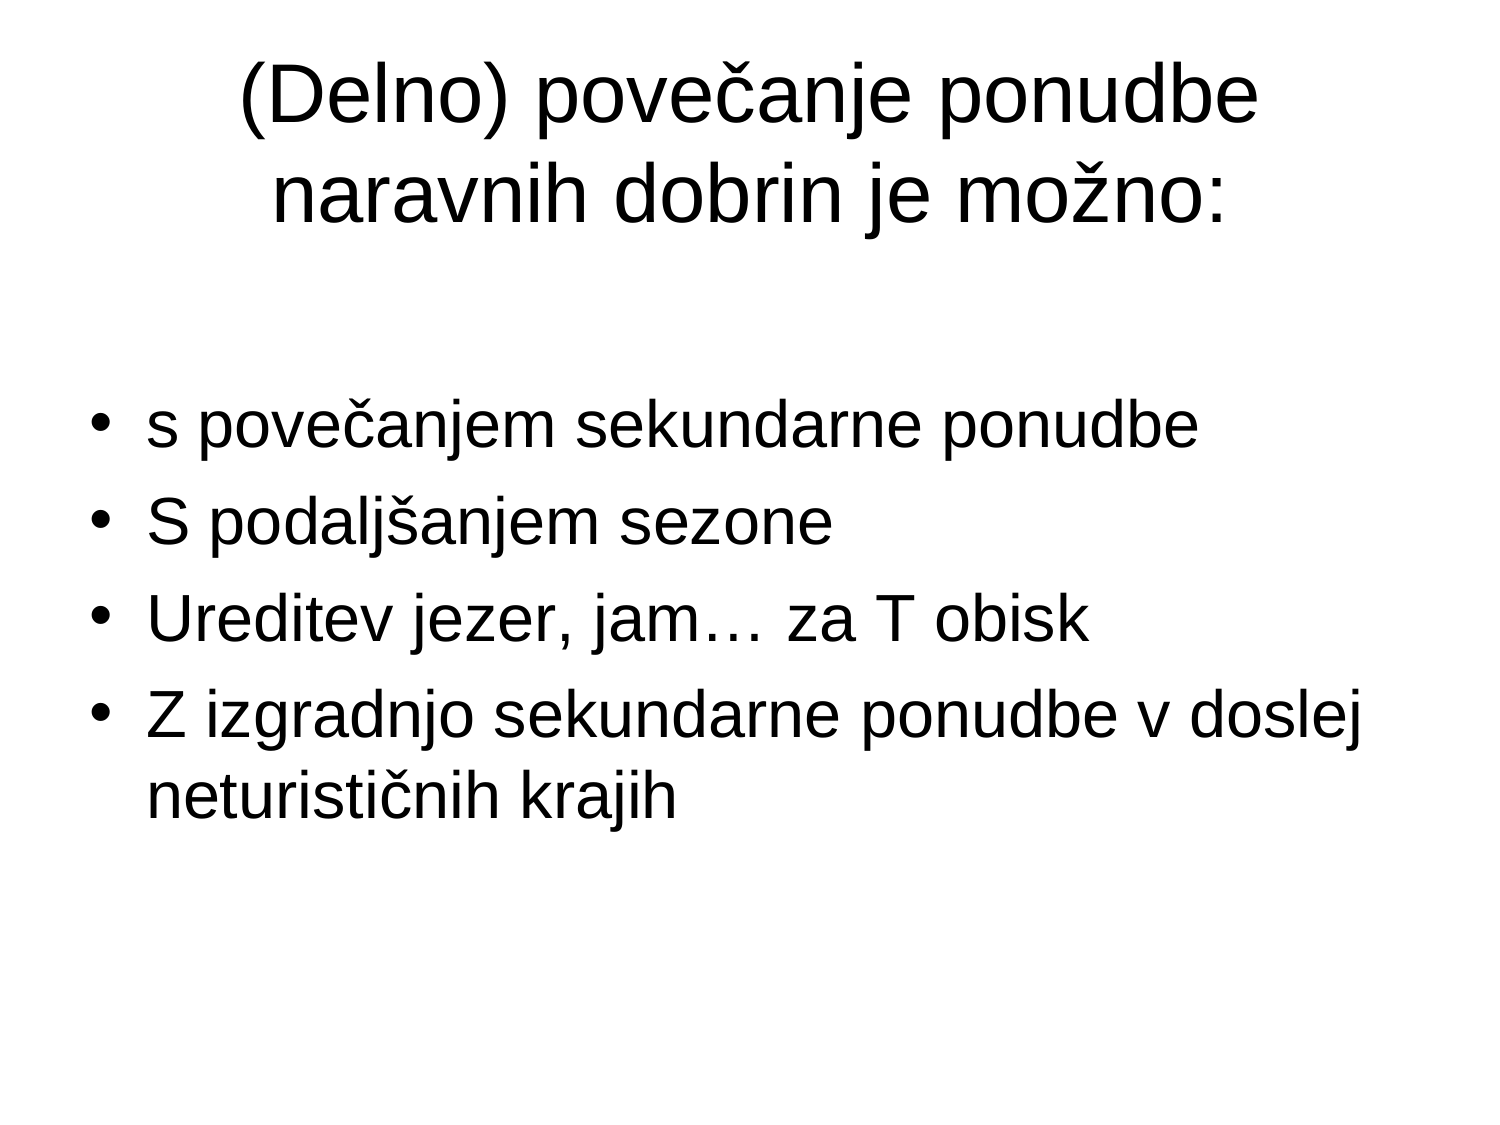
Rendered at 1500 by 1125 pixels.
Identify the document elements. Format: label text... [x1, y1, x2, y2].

title (Delno) povečanje ponudbe naravnih dobrin je možno: [75, 31, 1426, 247]
list s povečanjem sekundarne ponudbe S podaljšanjem sezone Ureditev jezer, jam… za T obisk Z izgradnjo sekundarne ponudbe v doslej neturističnih krajih [75, 373, 1426, 1005]
